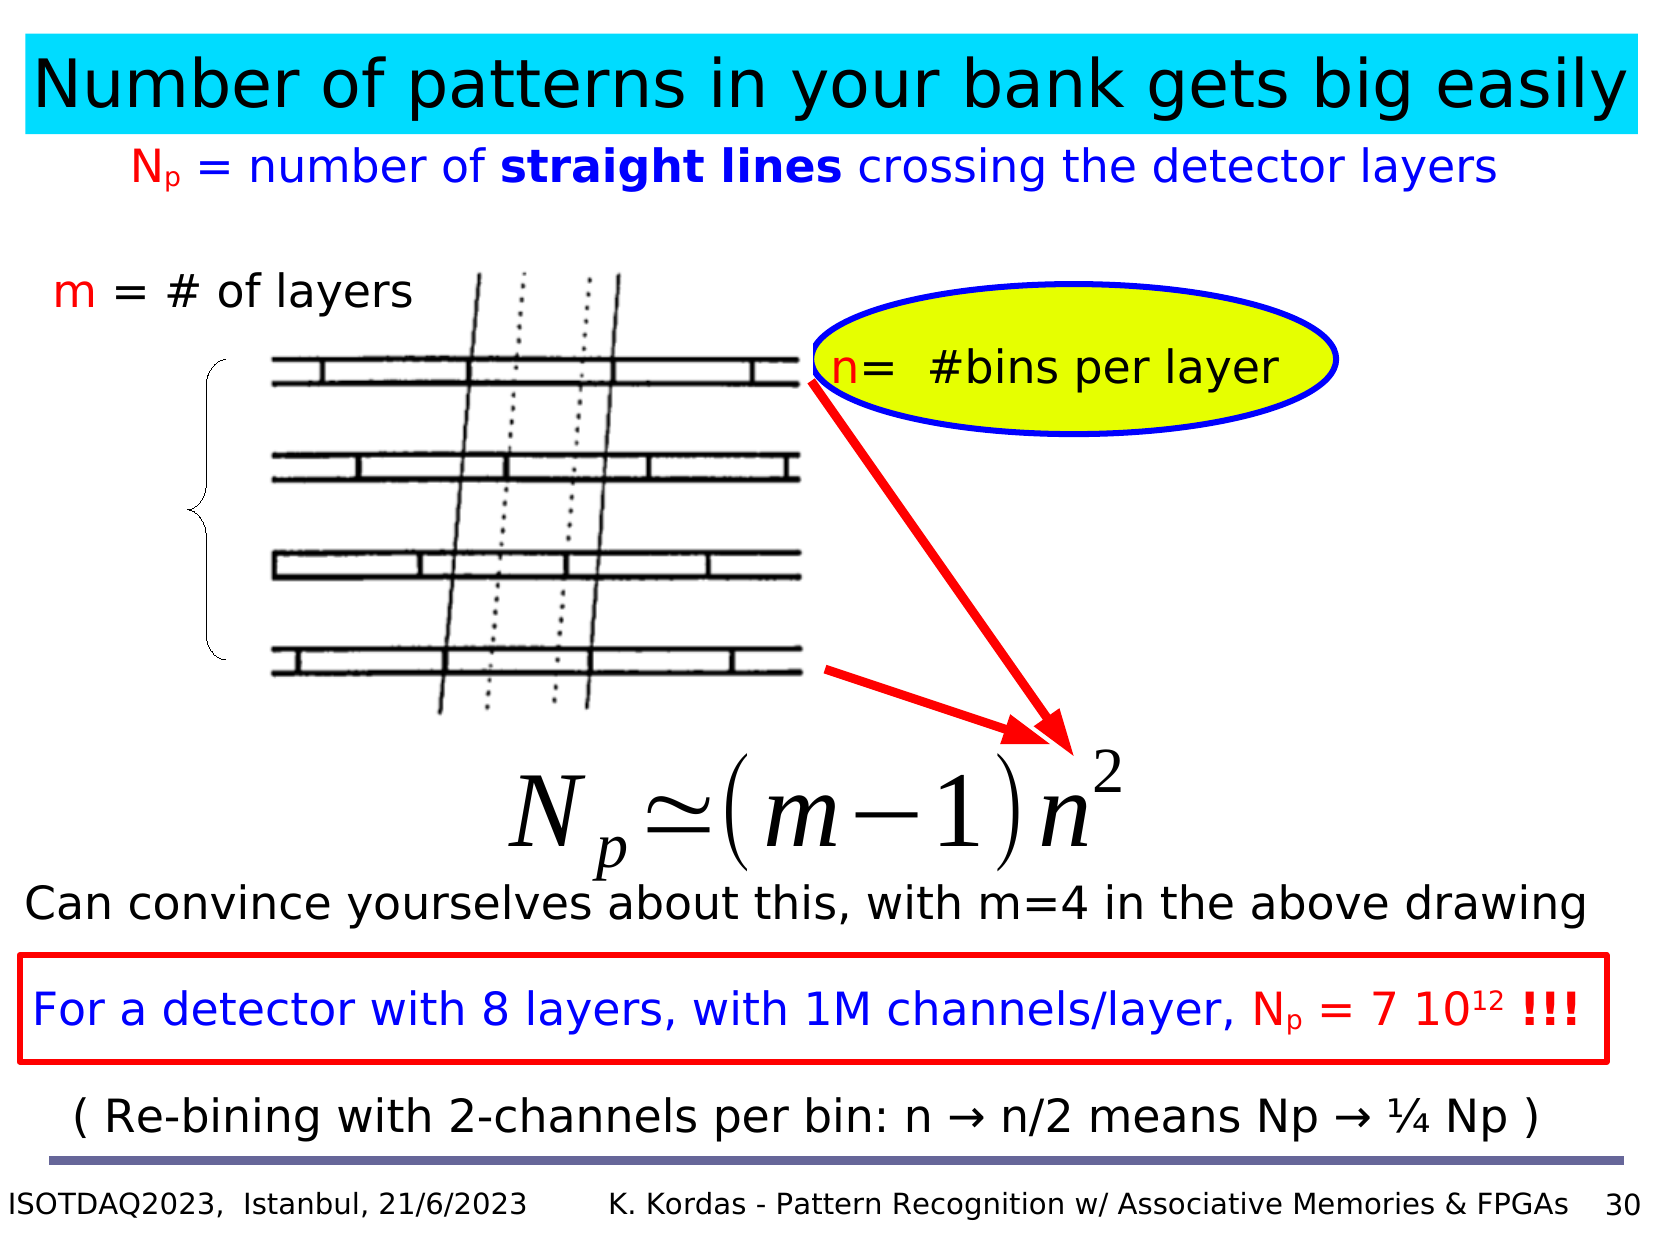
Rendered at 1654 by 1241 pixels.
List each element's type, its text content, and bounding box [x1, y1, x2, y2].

text_box m = # of layers [37, 257, 429, 327]
picture [262, 262, 813, 735]
text_box Can convince yourselves about this, with m=4 in the above drawing For a detector with 8 layers, with 1M channels/layer, Np = 7 1012 !!! ( Re-bining with 2-channels per bin: n → n/2 means Np → ¼ Np ) [9, 869, 1605, 1168]
text_box [860, 403, 1287, 435]
text_box n= #bins per layer [815, 333, 1304, 403]
text_box [827, 284, 1337, 396]
title Number of patterns in your bank gets big easily [25, 33, 1638, 135]
chart [475, 732, 1151, 869]
text_box Np = number of straight lines crossing the detector layers [115, 132, 1514, 216]
text_box Can convince yourselves about this, with m=4 in the above drawing For a detector with 8 layers, with 1M channels/layer, Np = 7 1012 !!! ( Re-bining with 2-channels per bin: n → n/2 means Np → ¼ Np ) [23, 958, 1604, 1059]
